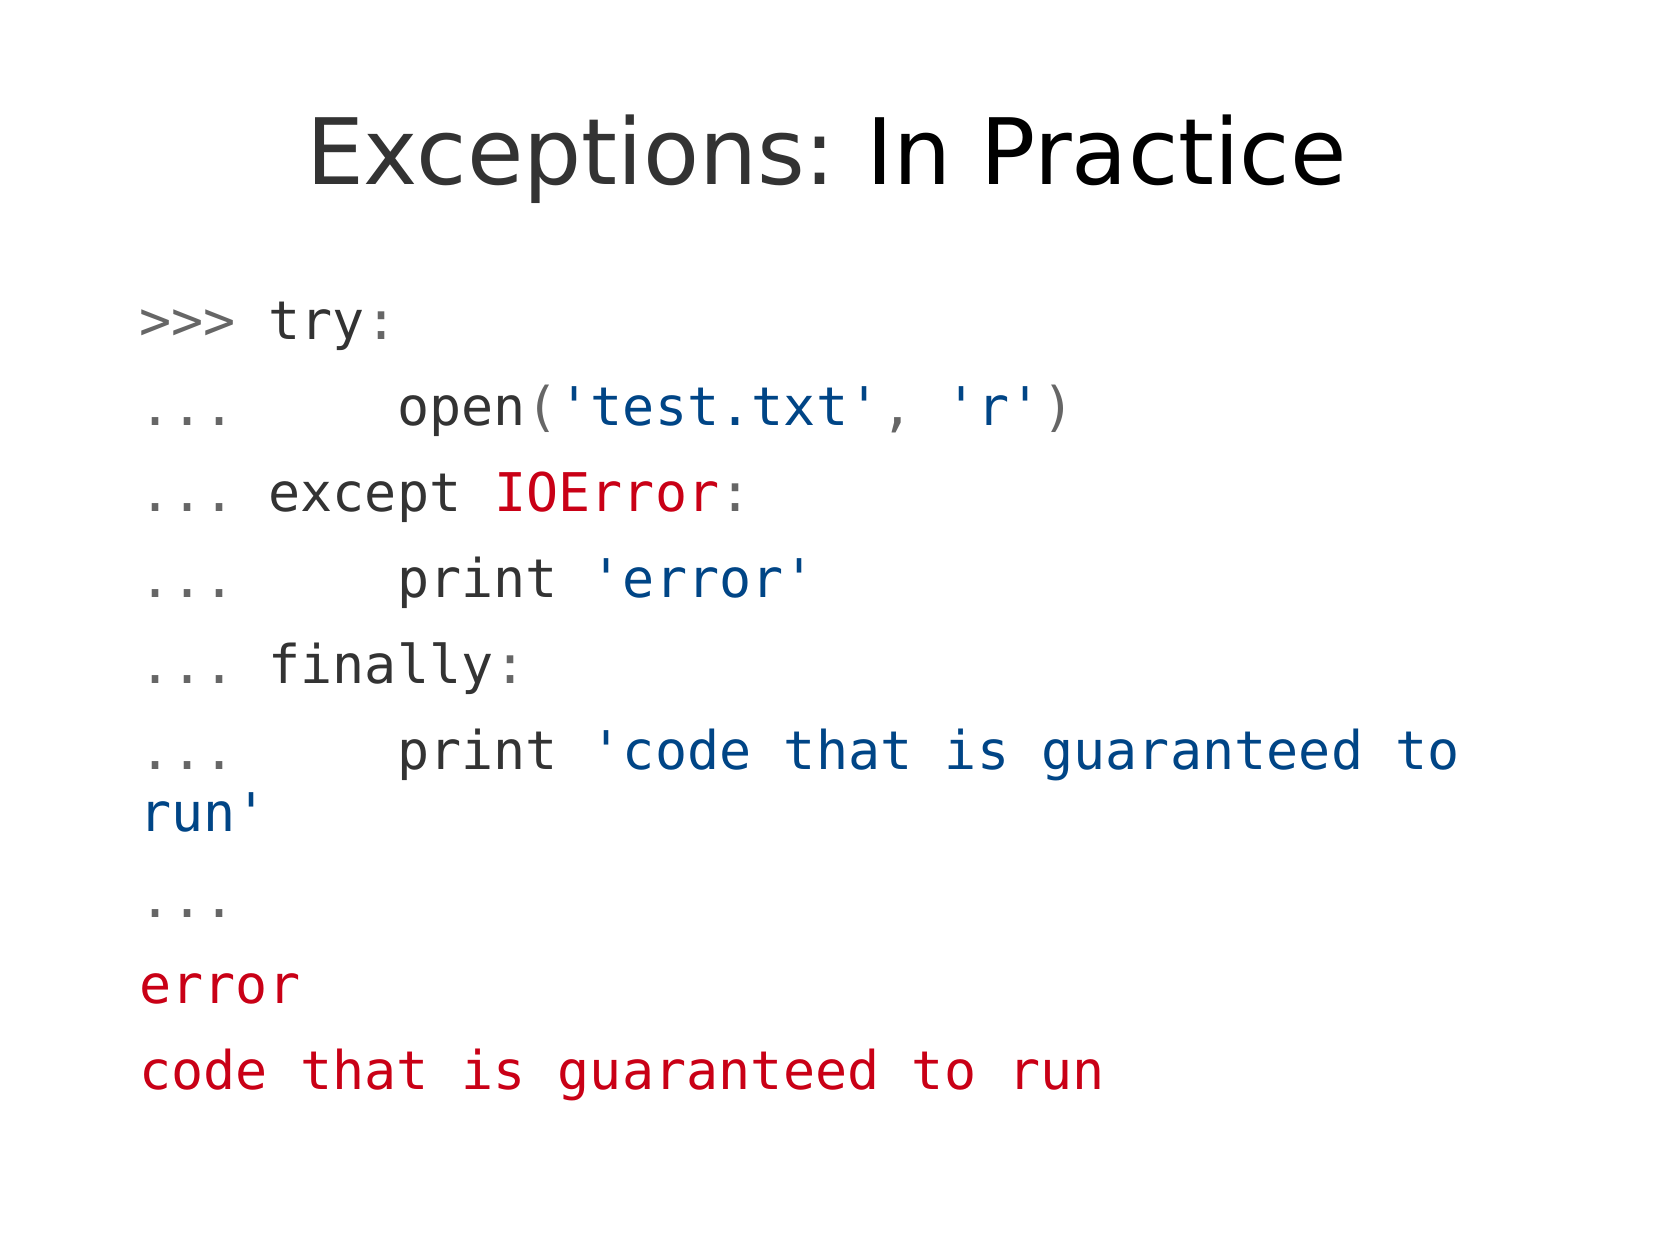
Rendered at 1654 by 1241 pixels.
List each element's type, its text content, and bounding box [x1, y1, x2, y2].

title Exceptions: In Practice [82, 56, 1571, 250]
list >>> try: ... open('test.txt', 'r') ... except IOError: ... print 'error' ... finally: ... print 'code that is guaranteed to run' ... error code that is guaranteed to run [82, 290, 1571, 1109]
